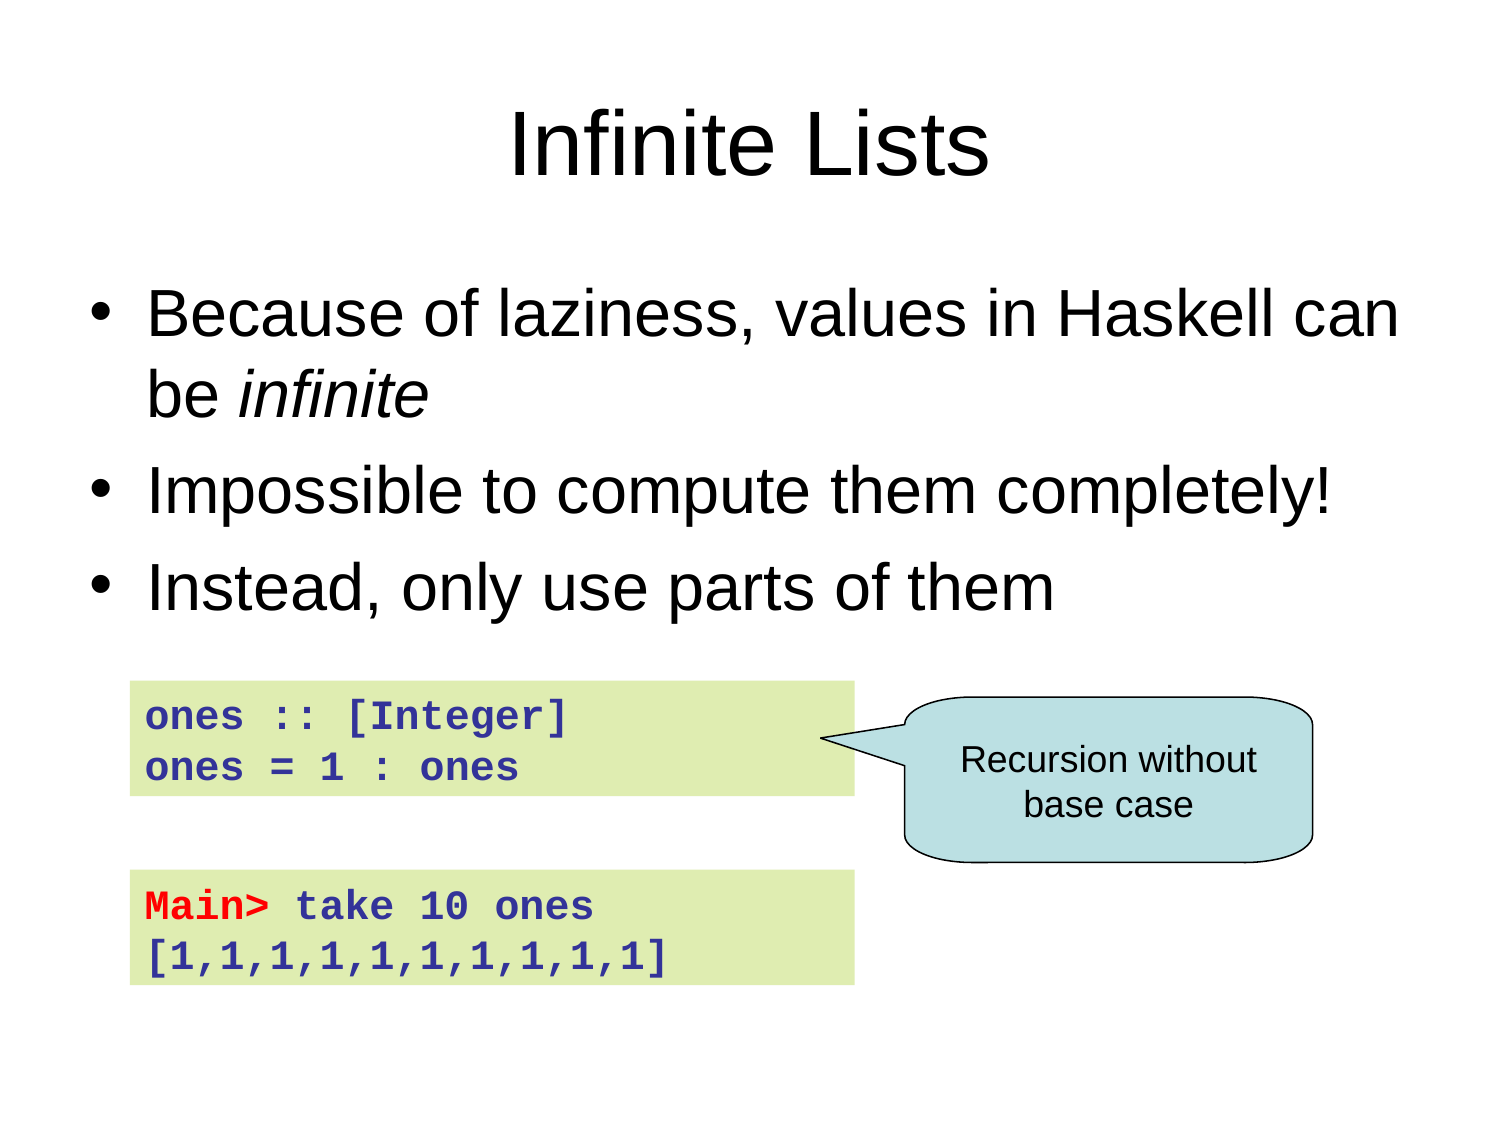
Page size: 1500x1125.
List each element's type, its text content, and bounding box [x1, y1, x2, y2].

title Infinite Lists [75, 45, 1426, 233]
list Because of laziness, values in Haskell can be infinite Impossible to compute them completely! Instead, only use parts of them [75, 262, 1426, 1005]
text_box Main> take 10 ones [1,1,1,1,1,1,1,1,1,1] [129, 869, 855, 986]
text_box ones :: [Integer] ones = 1 : ones [129, 680, 855, 797]
text_box Recursion without base case [820, 697, 1313, 863]
